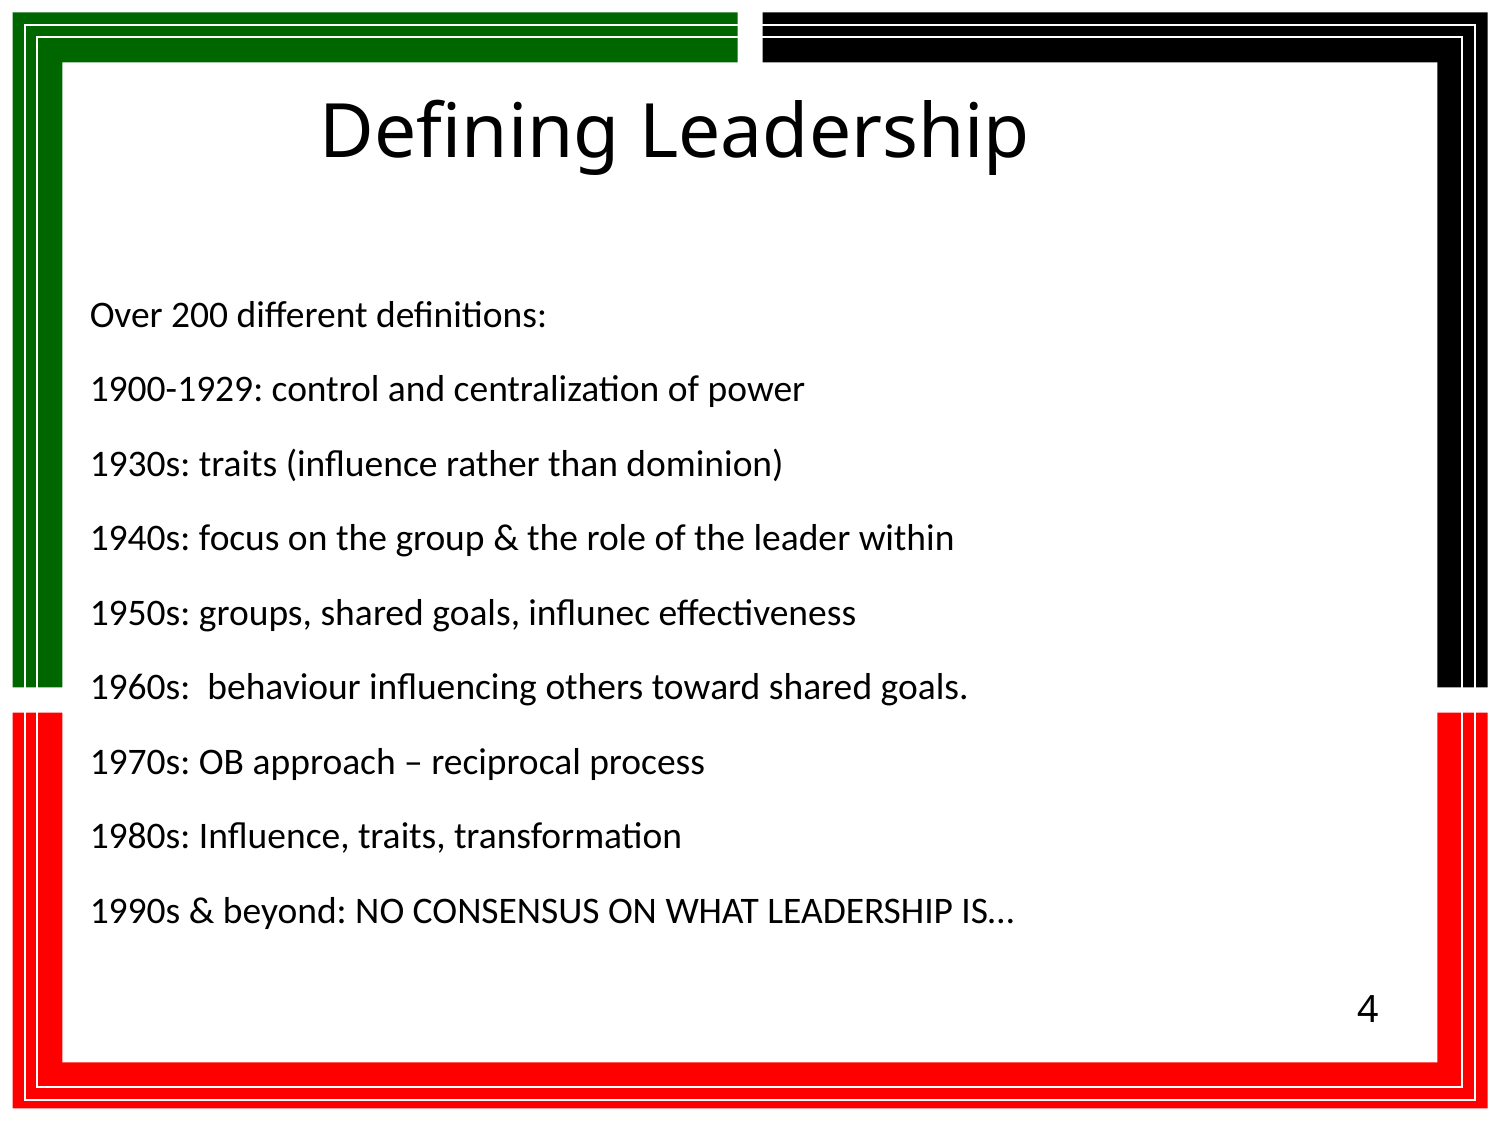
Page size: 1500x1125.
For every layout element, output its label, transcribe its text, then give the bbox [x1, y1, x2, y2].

text_box [762, 12, 1488, 688]
text_box [12, 12, 738, 688]
title Defining Leadership [75, 75, 1275, 214]
text_box [1335, 977, 1400, 1038]
list Over 200 different definitions: 1900-1929: control and centralization of power 1930s: traits (influence rather than dominion) 1940s: focus on the group & the role of the leader within 1950s: groups, shared goals, influnec effectiveness 1960s: behaviour influencing others toward shared goals. 1970s: OB approach – reciprocal process 1980s: Influence, traits, transformation 1990s & beyond: NO CONSENSUS ON WHAT LEADERSHIP IS… [75, 282, 1275, 1050]
text_box a [24, 24, 1475, 1100]
text_box [12, 712, 1488, 1109]
